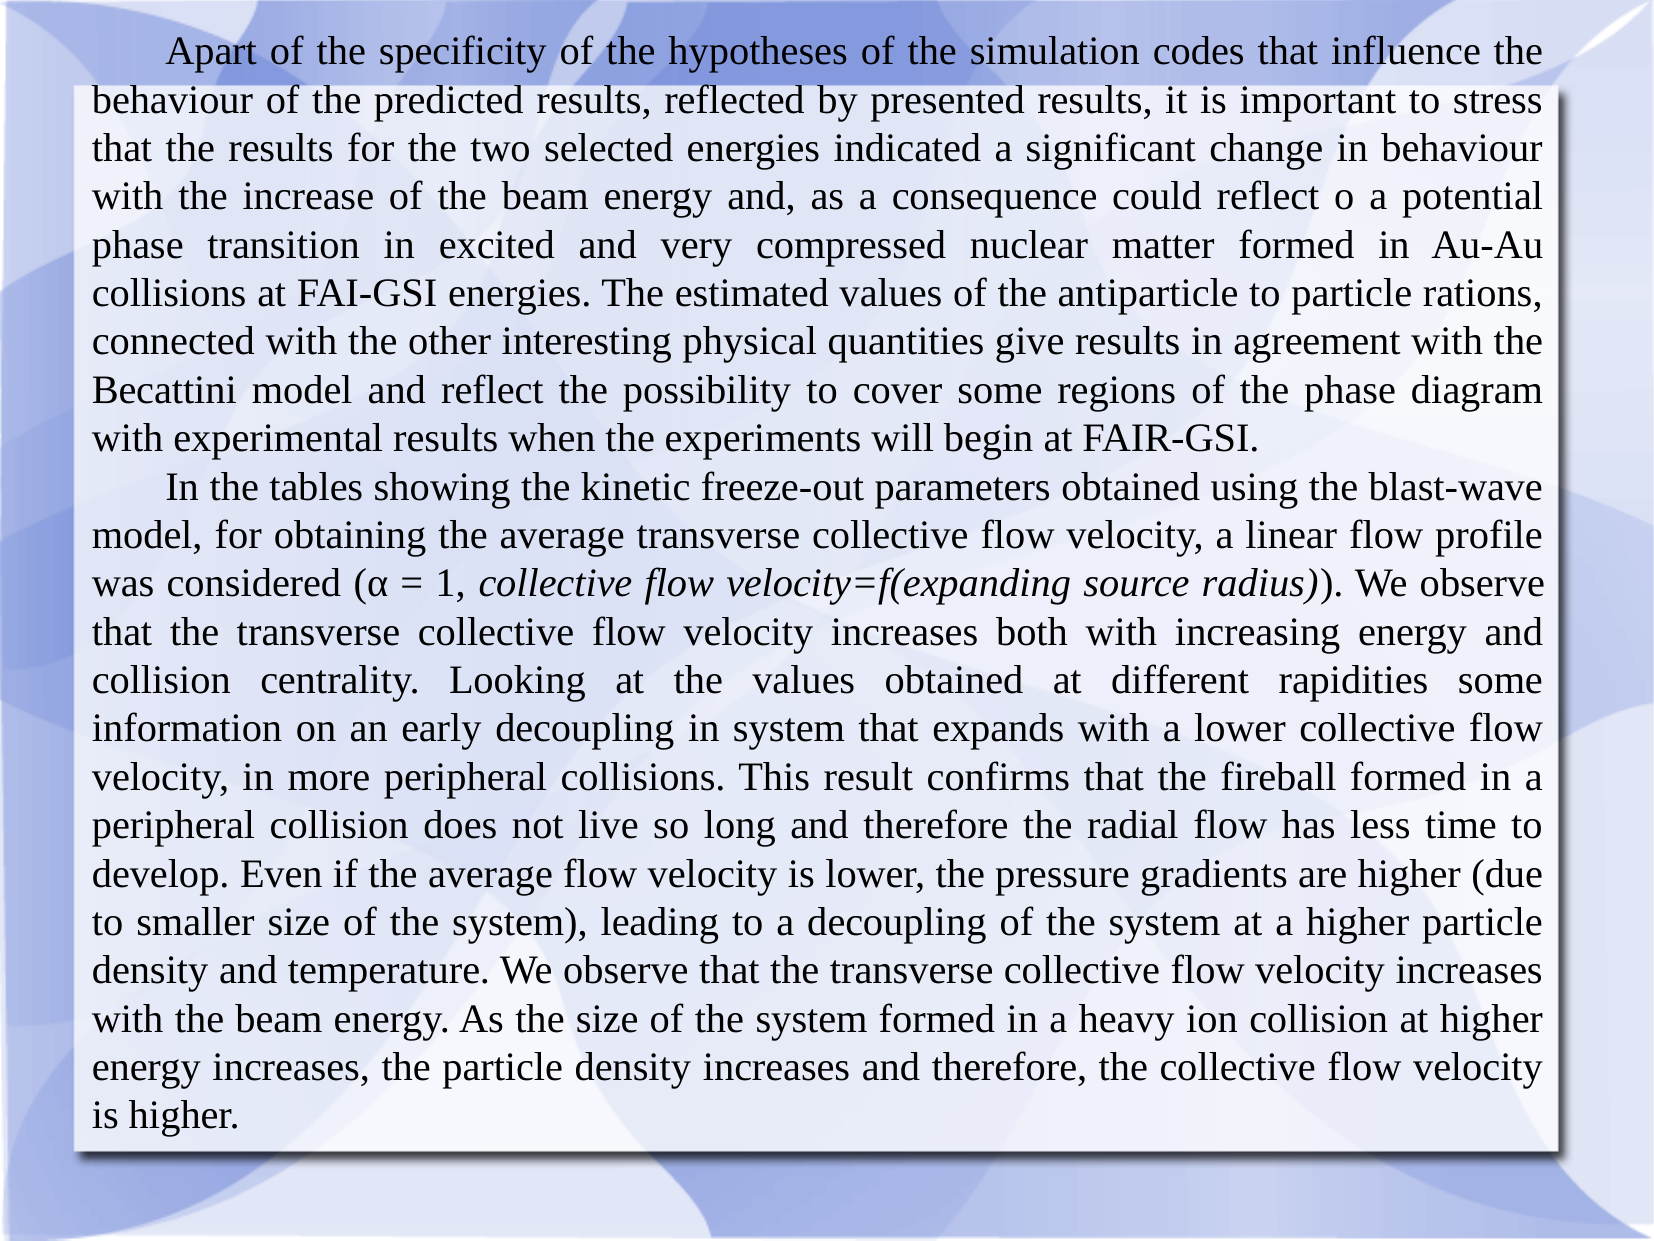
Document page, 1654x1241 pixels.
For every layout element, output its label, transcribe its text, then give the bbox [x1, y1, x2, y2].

text_box Apart of the specificity of the hypotheses of the simulation codes that influence the behaviour of the predicted results, reflected by presented results, it is important to stress that the results for the two selected energies indicated a significant change in behaviour with the increase of the beam energy and, as a consequence could reflect o a potential phase transition in excited and very compressed nuclear matter formed in Au-Au collisions at FAI-GSI energies. The estimated values of the antiparticle to particle rations, connected with the other interesting physical quantities give results in agreement with the Becattini model and reflect the possibility to cover some regions of the phase diagram with experimental results when the experiments will begin at FAIR-GSI. In the tables showing the kinetic freeze-out parameters obtained using the blast-wave model, for obtaining the average transverse collective flow velocity, a linear flow profile was considered (α = 1, collective flow velocity=f(expanding source radius)). We observe that the transverse collective flow velocity increases both with increasing energy and collision centrality. Looking at the values obtained at different rapidities some information on an early decoupling in system that expands with a lower collective flow velocity, in more peripheral collisions. This result confirms that the fireball formed in a peripheral collision does not live so long and therefore the radial flow has less time to develop. Even if the average flow velocity is lower, the pressure gradients are higher (due to smaller size of the system), leading to a decoupling of the system at a higher particle density and temperature. We observe that the transverse collective flow velocity increases with the beam energy. As the size of the system formed in a heavy ion collision at higher energy increases, the particle density increases and therefore, the collective flow velocity is higher. [77, 17, 1561, 1144]
